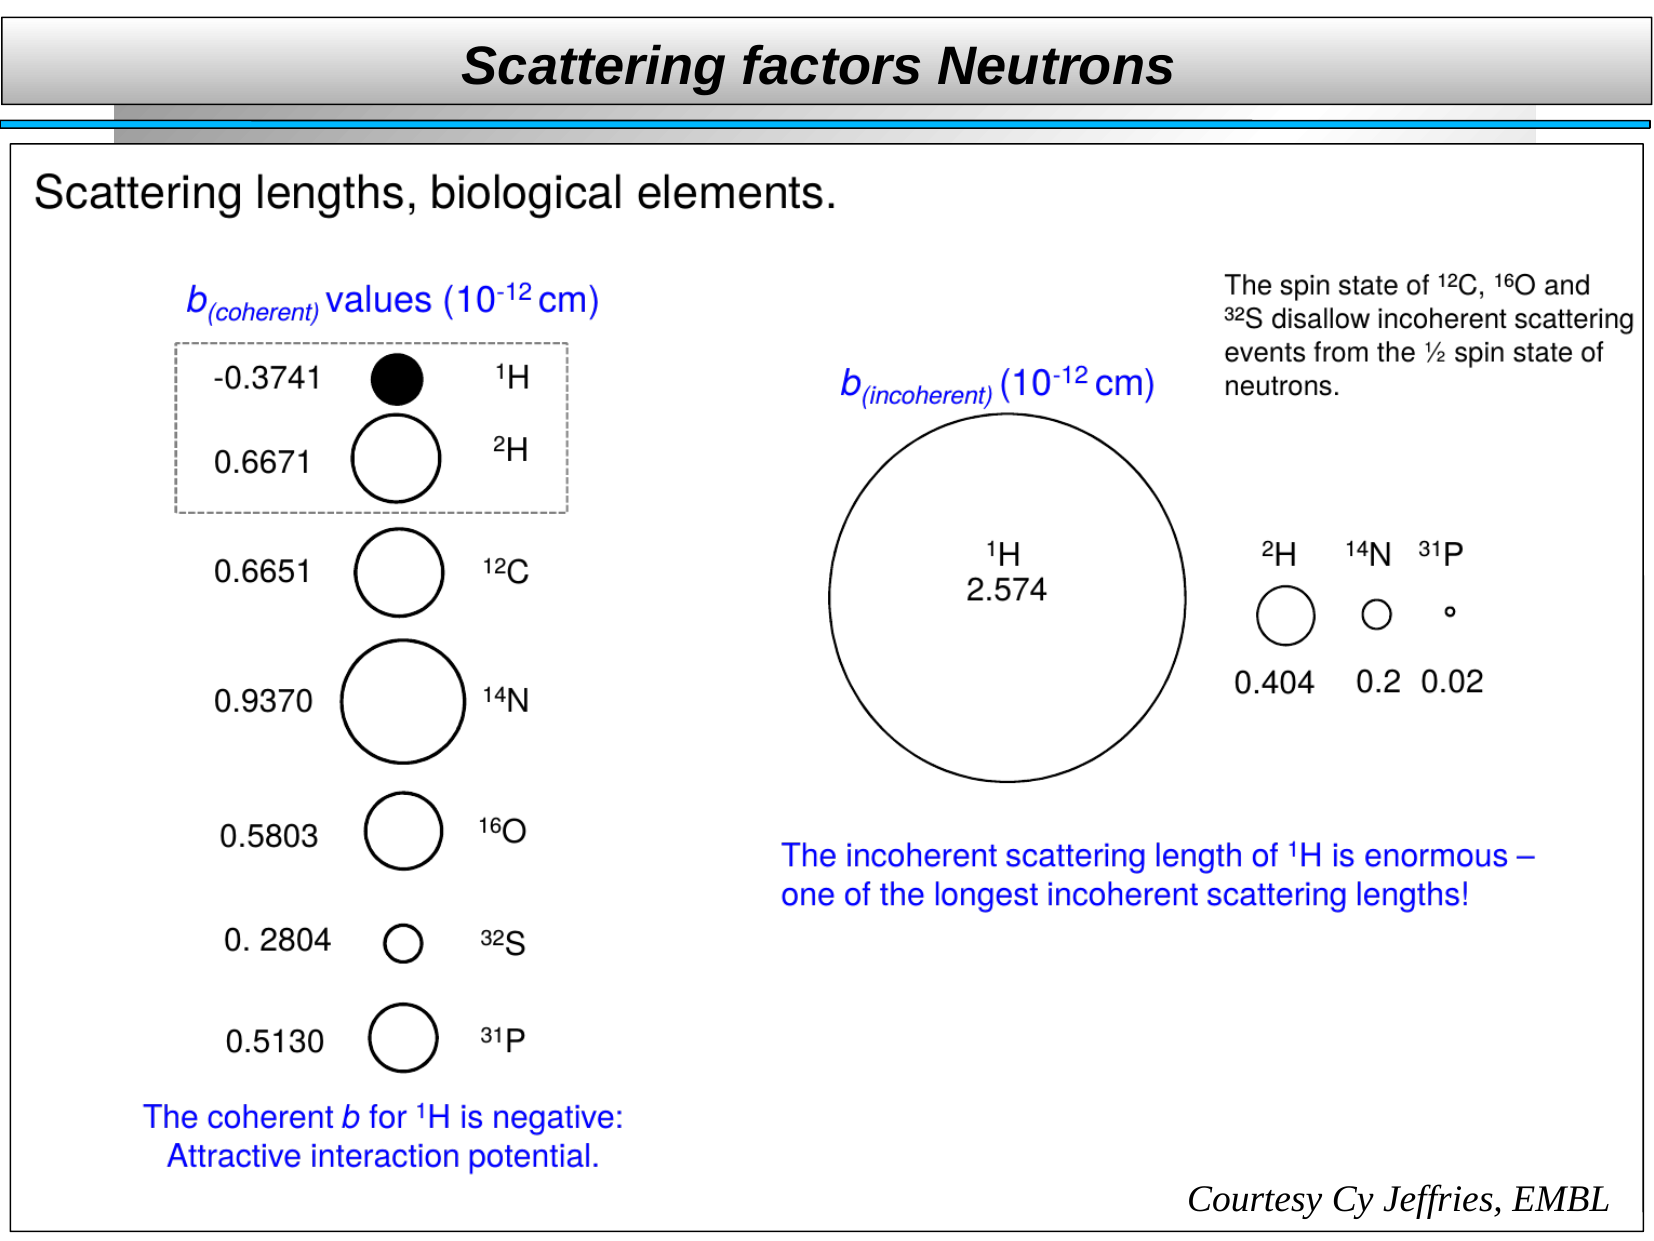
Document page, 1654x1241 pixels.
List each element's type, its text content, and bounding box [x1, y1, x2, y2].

picture [26, 167, 1654, 1210]
text_box Scattering factors Neutrons [1, 17, 1652, 105]
text_box [0, 120, 1651, 129]
text_box Courtesy Cy Jeffries, EMBL [1172, 1169, 1637, 1227]
